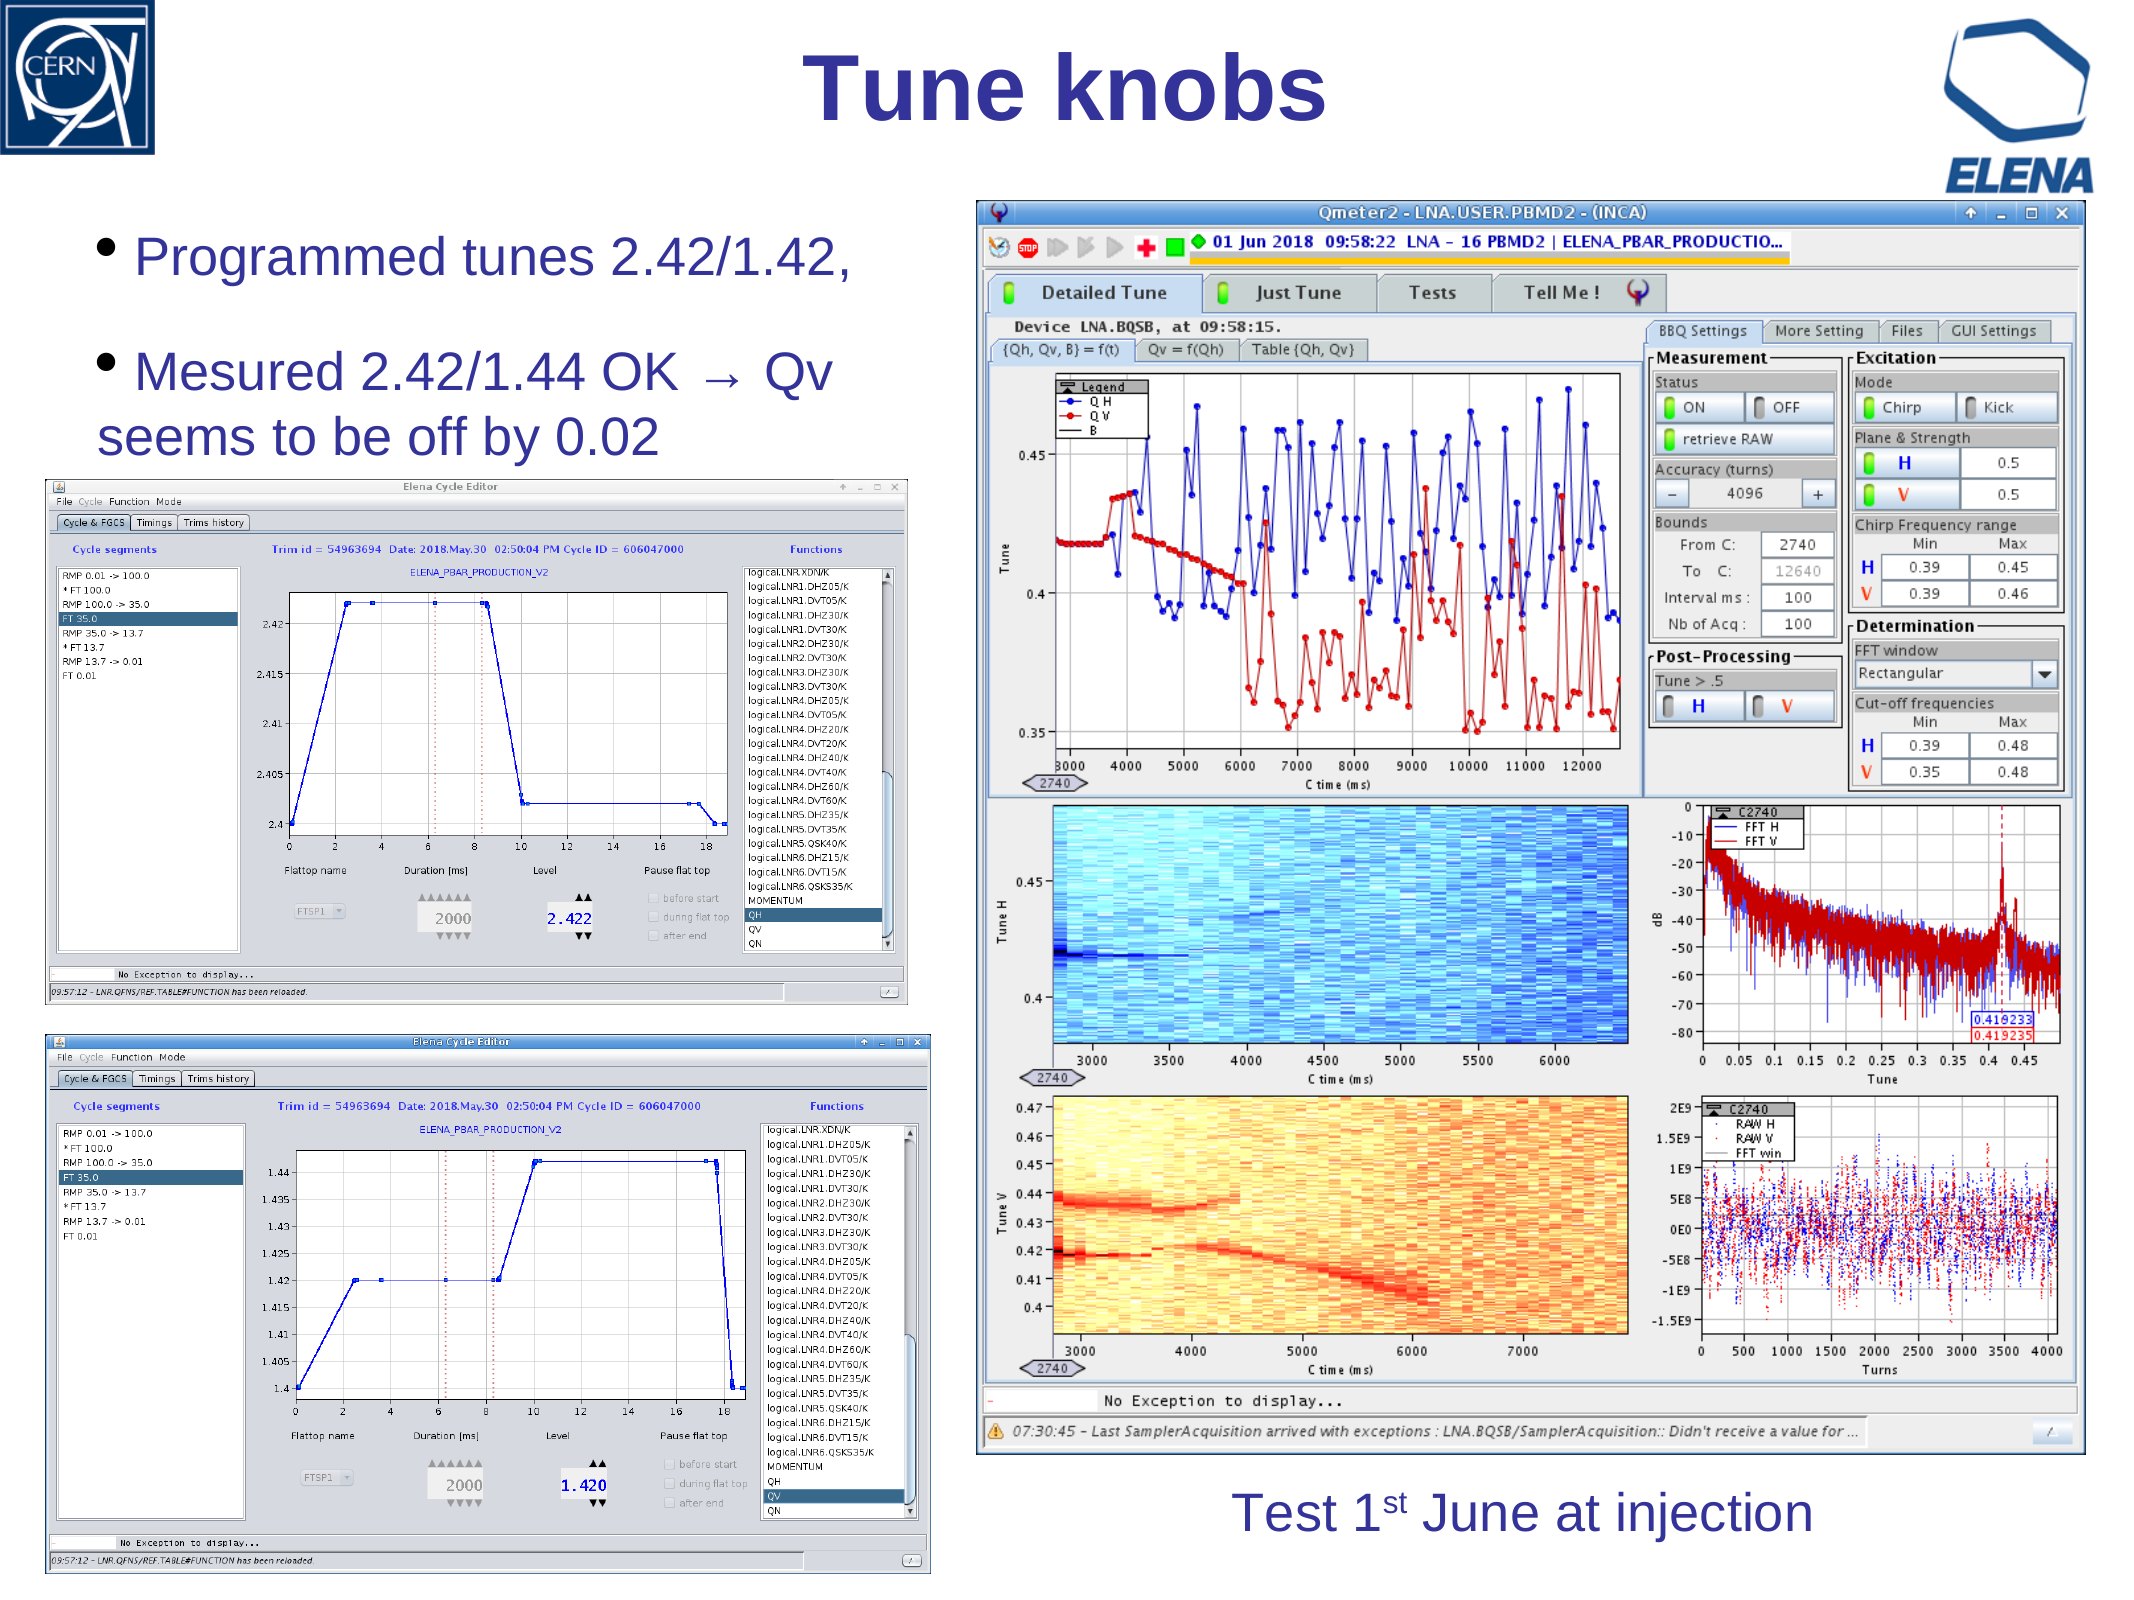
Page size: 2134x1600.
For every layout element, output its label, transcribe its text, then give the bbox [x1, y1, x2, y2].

picture [0, 0, 155, 155]
text_box Programmed tunes 2.42/1.42, Mesured 2.42/1.44 OK → Qv seems to be off by 0.02 [82, 213, 972, 1342]
text_box Test 1st June at injection [1156, 1470, 1891, 1550]
picture [976, 10, 2117, 1456]
picture [45, 1034, 931, 1574]
title Tune knobs [208, 10, 1924, 156]
picture [45, 479, 908, 1006]
